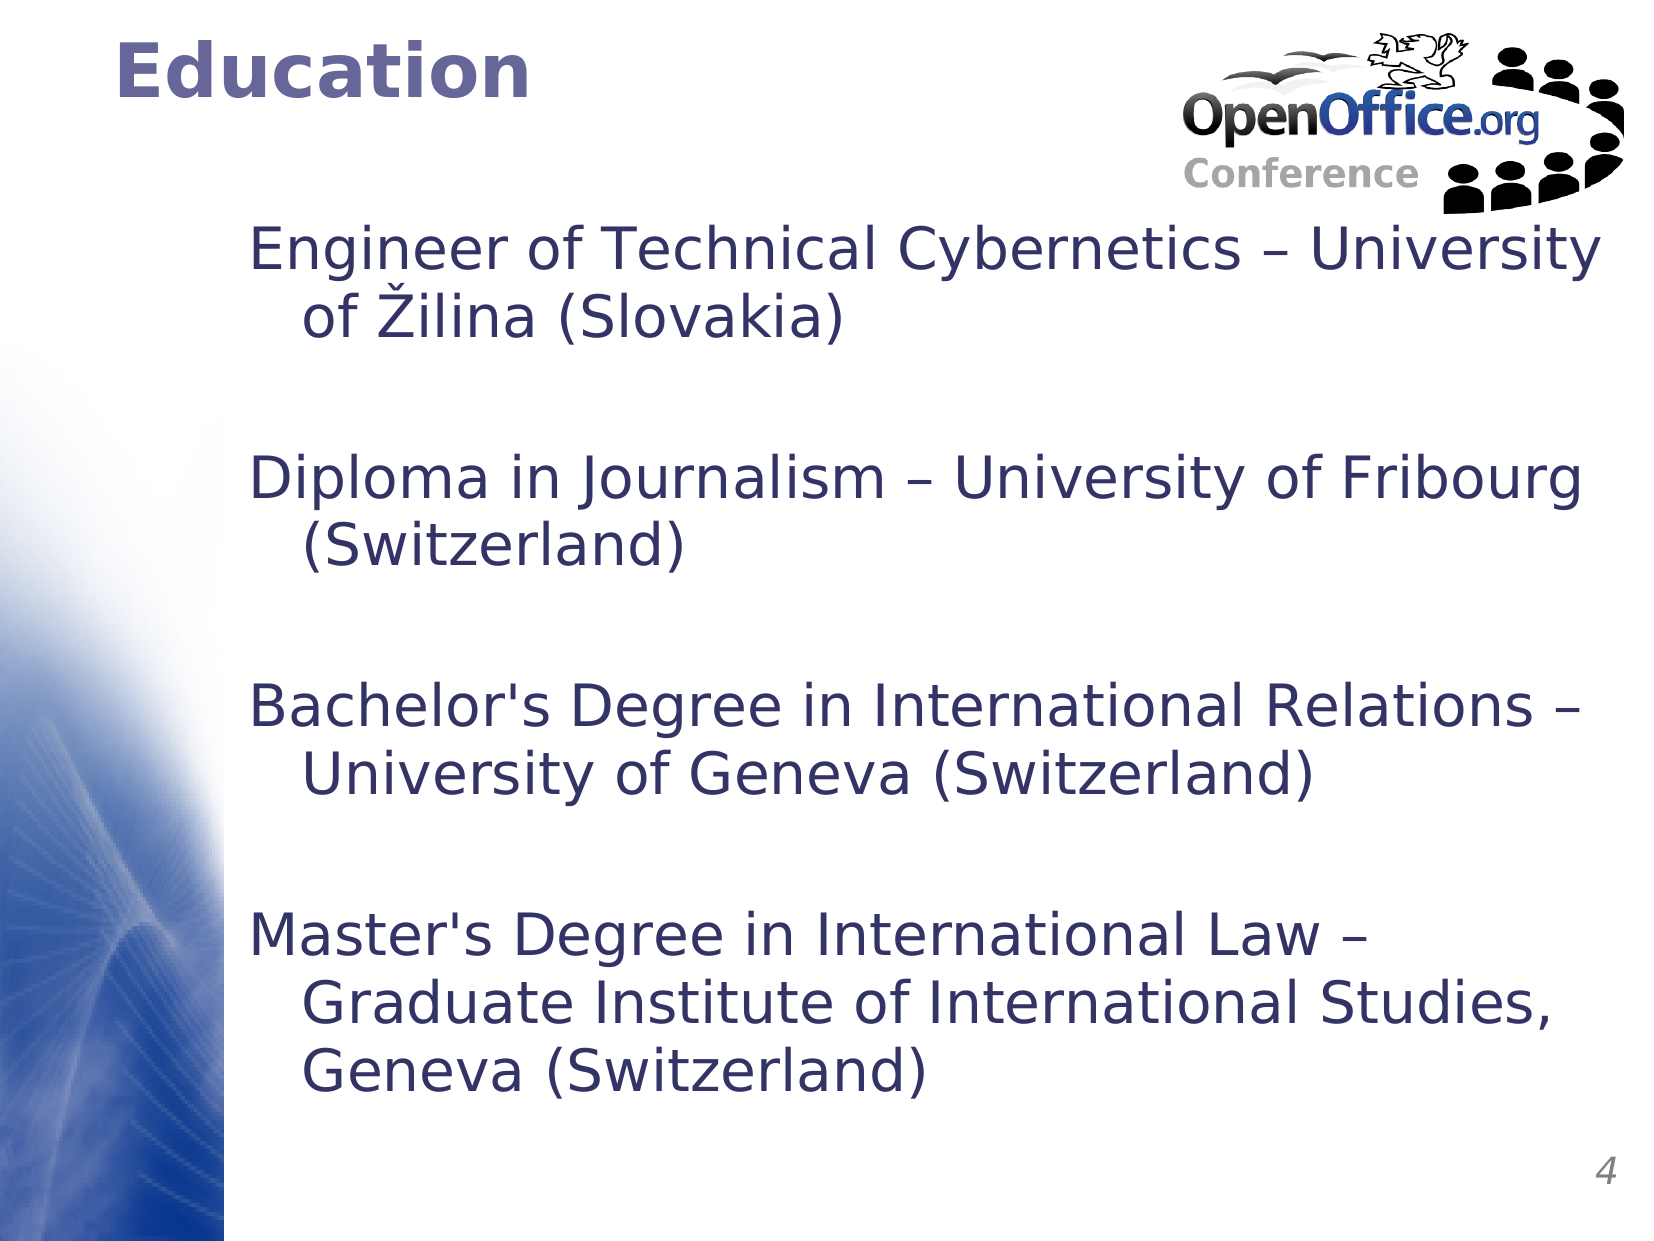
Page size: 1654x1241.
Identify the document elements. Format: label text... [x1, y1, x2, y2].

picture [1183, 33, 1624, 214]
title Education [24, 15, 987, 129]
picture [0, 0, 224, 1241]
list Engineer of Technical Cybernetics – University of Žilina (Slovakia) Diploma in Journalism – University of Fribourg (Switzerland) Bachelor's Degree in International Relations – University of Geneva (Switzerland) Master's Degree in International Law – Graduate Institute of International Studies, Geneva (Switzerland) [231, 215, 1627, 1125]
